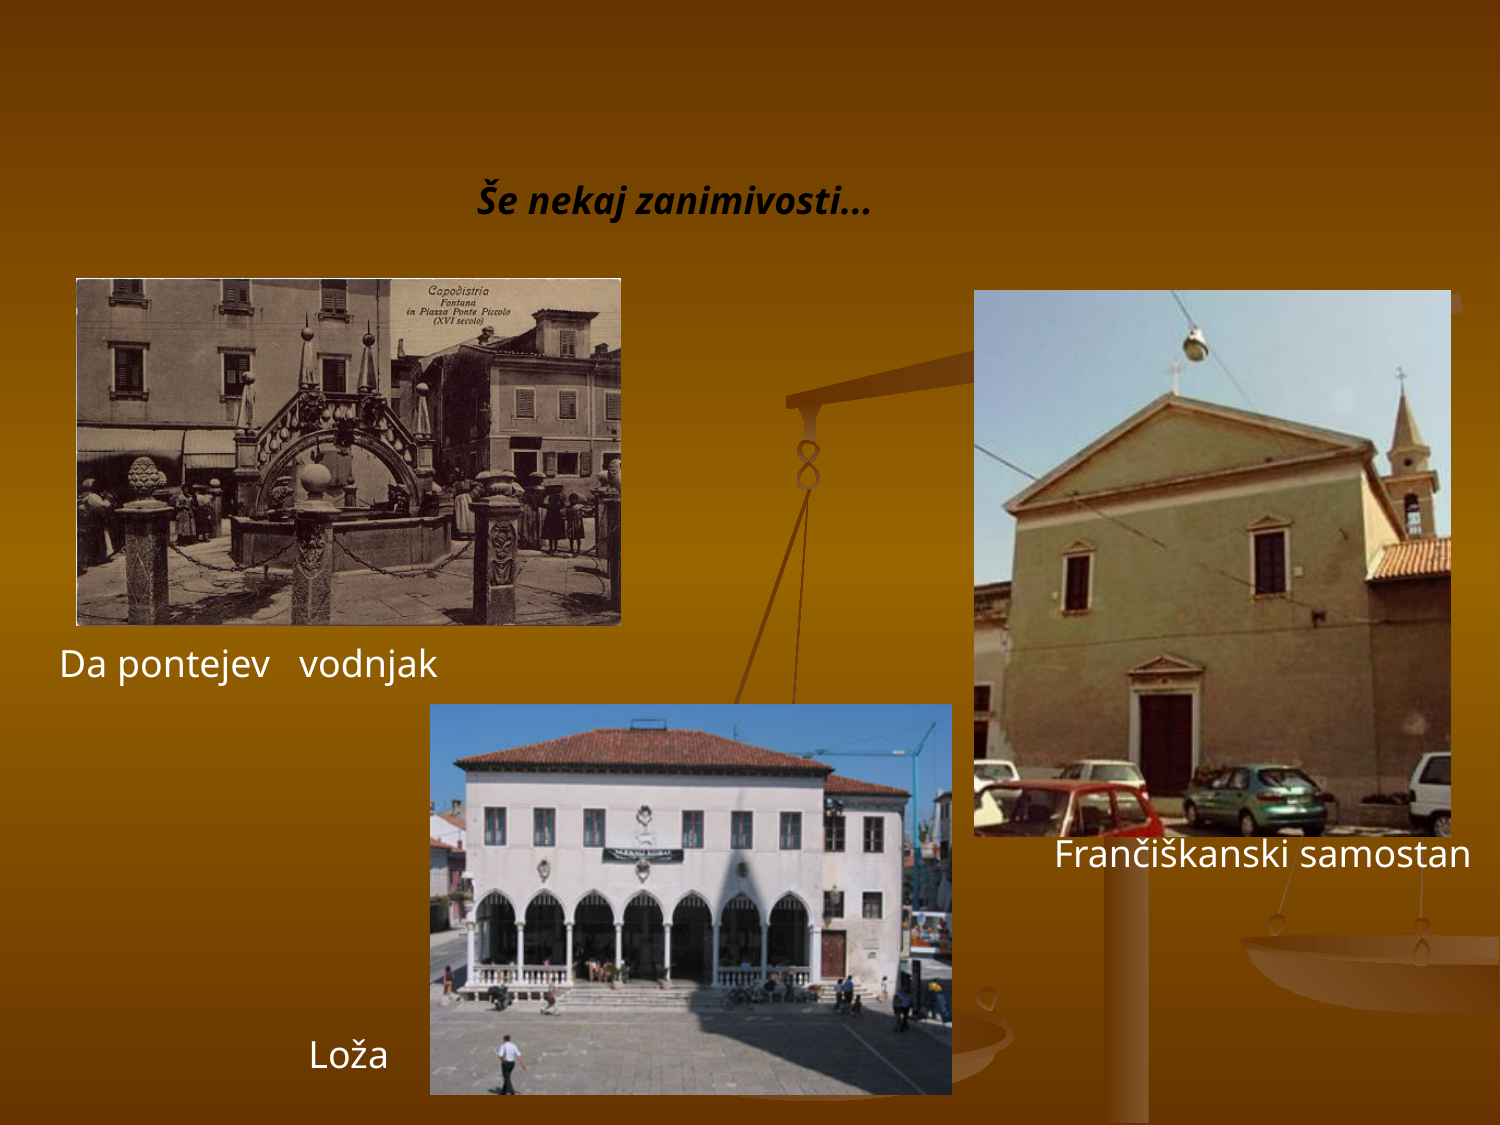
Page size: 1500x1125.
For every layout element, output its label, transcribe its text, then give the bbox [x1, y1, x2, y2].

picture [430, 704, 952, 1095]
picture [974, 290, 1451, 837]
text_box Še nekaj zanimivosti... [123, 137, 1227, 267]
picture [76, 278, 621, 626]
text_box Frančiškanski samostan [1023, 822, 1500, 883]
text_box Loža [283, 1023, 425, 1084]
text_box Da pontejev vodnjak [44, 632, 454, 738]
